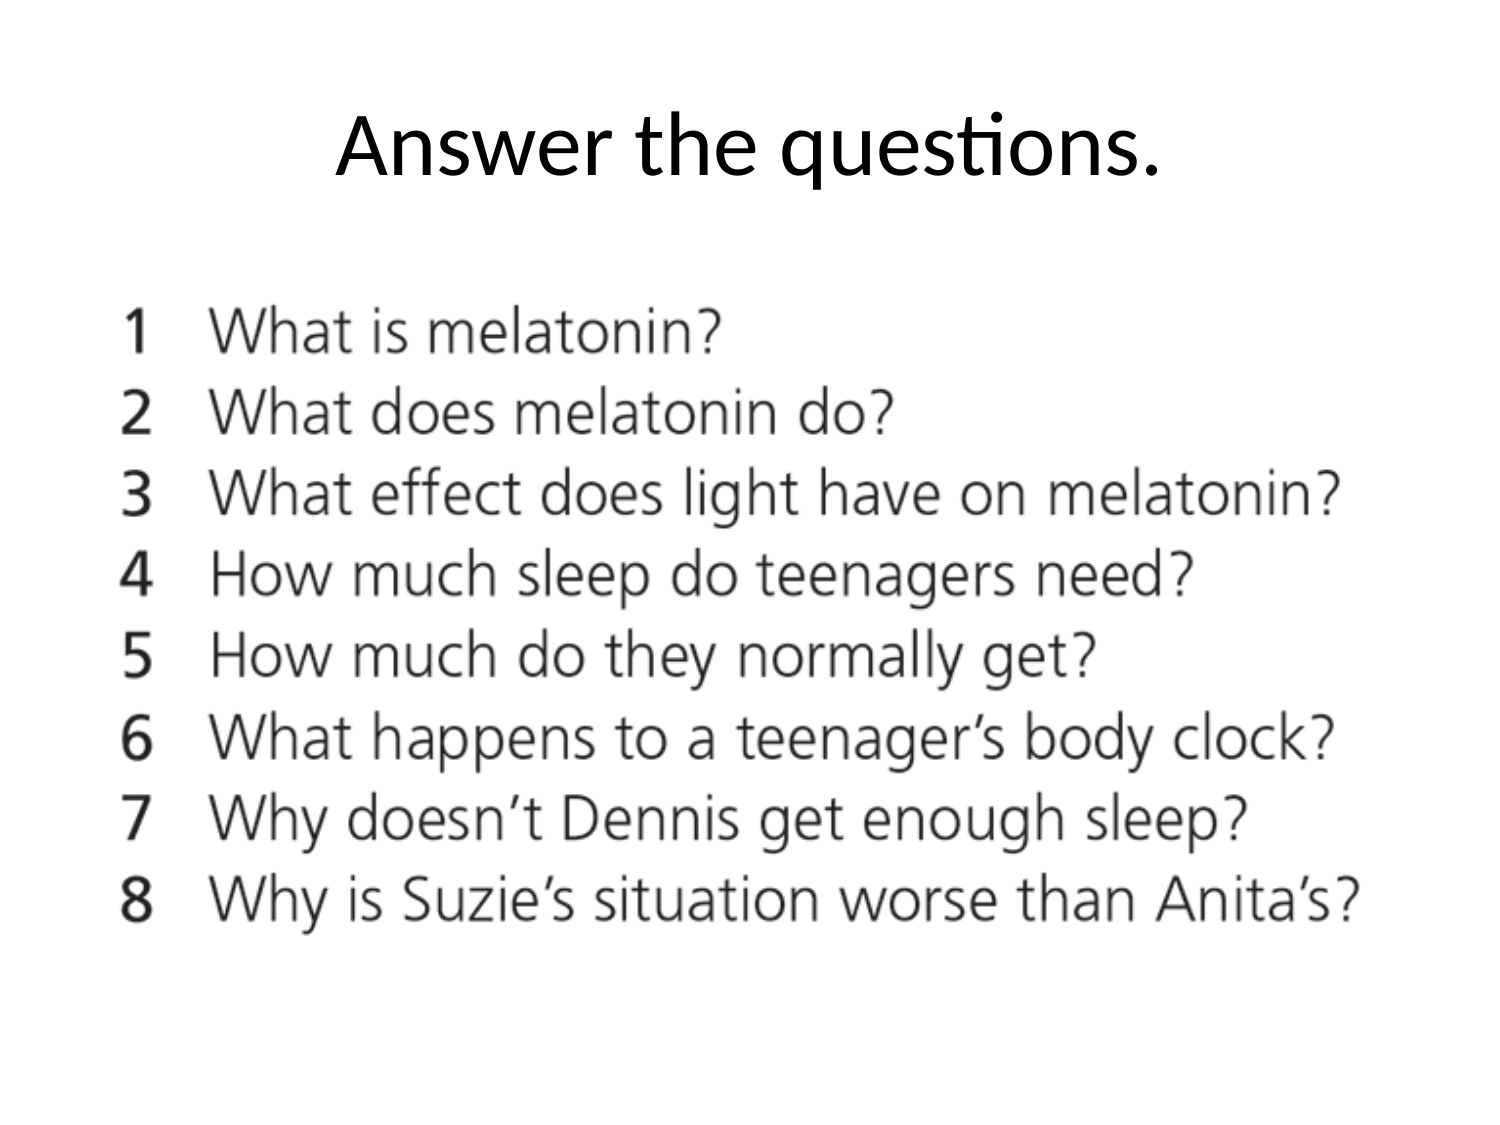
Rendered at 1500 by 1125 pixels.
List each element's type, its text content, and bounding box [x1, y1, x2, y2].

picture [97, 290, 1424, 981]
title Answer the questions. [75, 45, 1426, 233]
